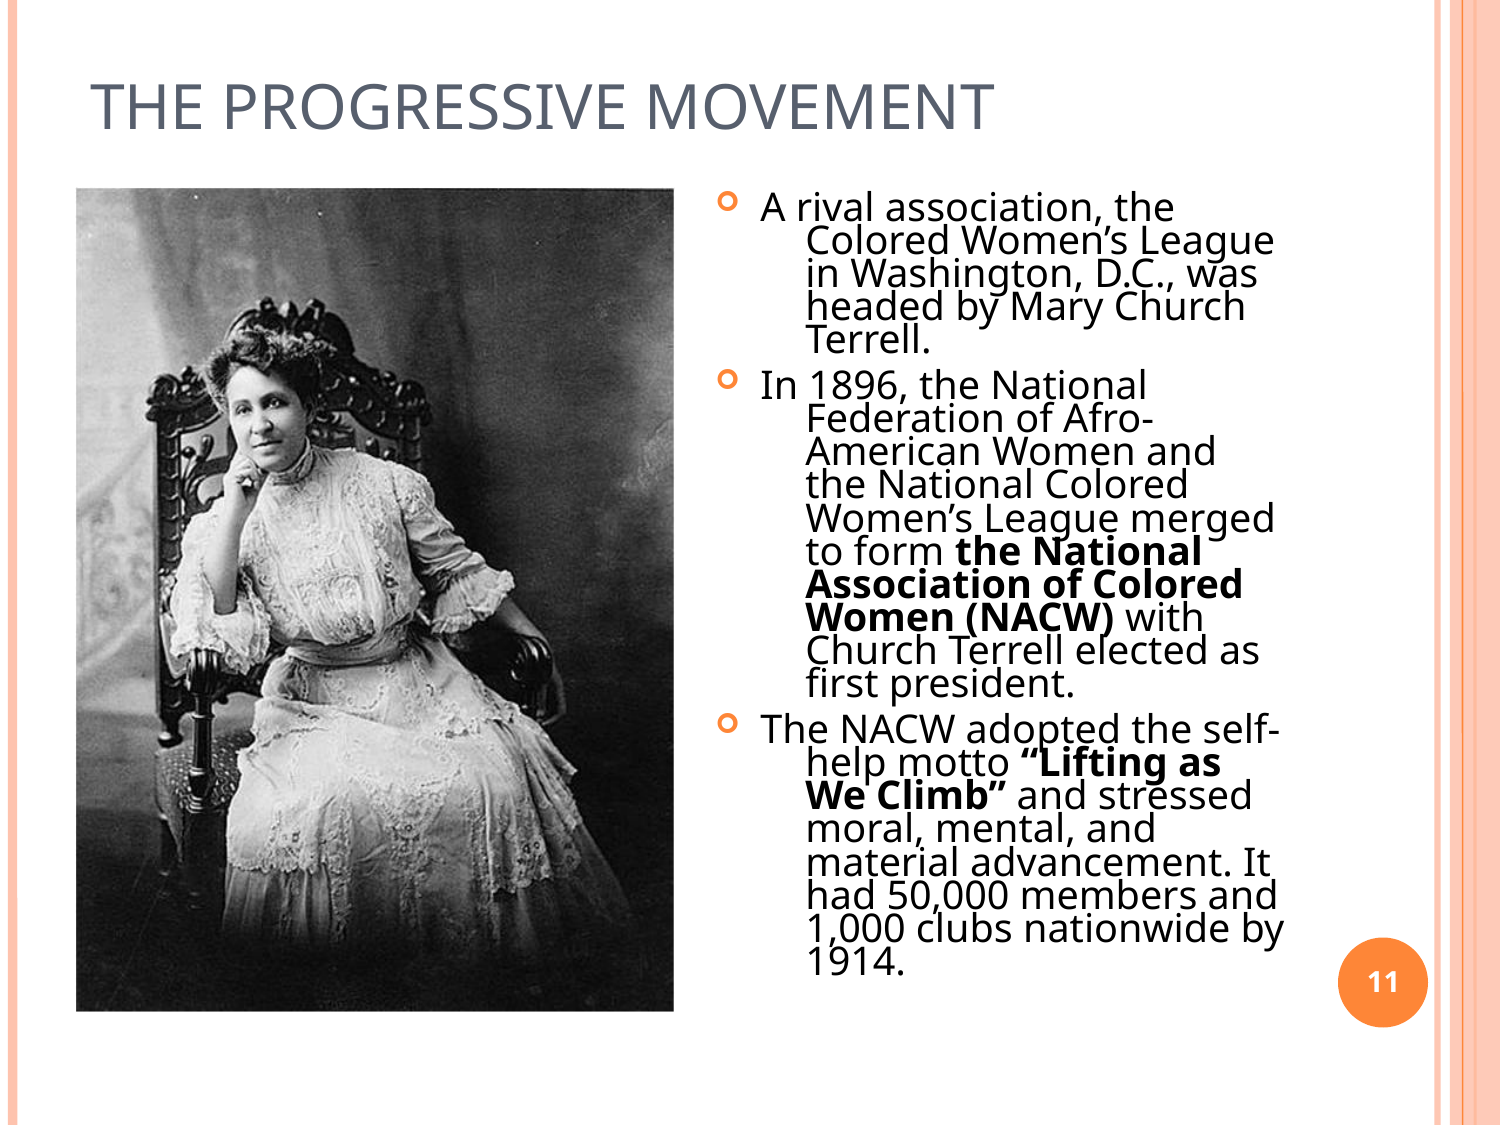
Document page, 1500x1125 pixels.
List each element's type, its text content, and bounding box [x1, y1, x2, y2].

picture [75, 187, 675, 1013]
list A rival association, the Colored Women’s League in Washington, D.C., was headed by Mary Church Terrell. In 1896, the National Federation of Afro-American Women and the National Colored Women’s League merged to form the National Association of Colored Women (NACW) with Church Terrell elected as first president. The NACW adopted the self-help motto “Lifting as We Climb” and stressed moral, mental, and material advancement. It had 50,000 members and 1,000 clubs nationwide by 1914. [700, 187, 1301, 1013]
text_box 11 [1333, 940, 1434, 1027]
title The Progressive Movement [75, 45, 1300, 150]
